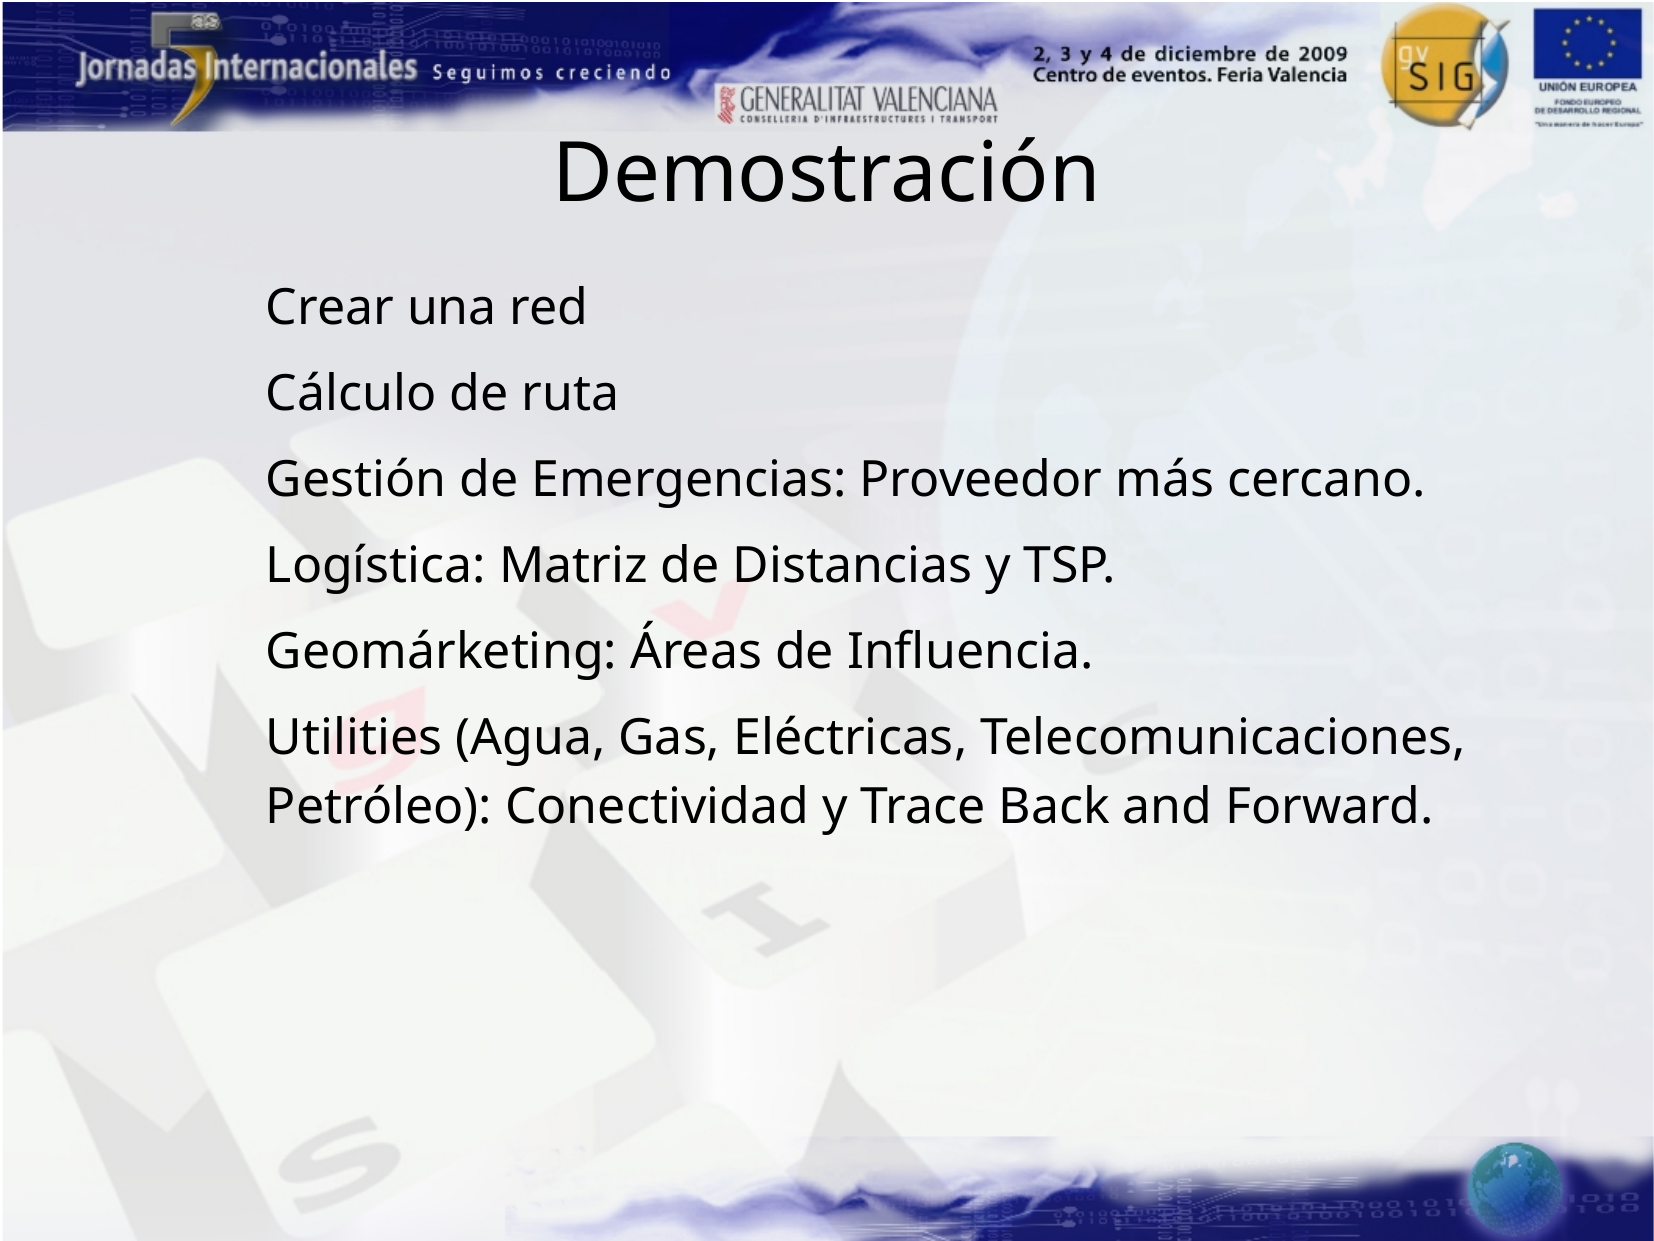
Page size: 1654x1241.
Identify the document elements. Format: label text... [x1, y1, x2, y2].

list Crear una red Cálculo de ruta Gestión de Emergencias: Proveedor más cercano. Logística: Matriz de Distancias y TSP. Geomárketing: Áreas de Influencia. Utilities (Agua, Gas, Eléctricas, Telecomunicaciones, Petróleo): Conectividad y Trace Back and Forward. [265, 271, 1534, 961]
picture [2, 2, 1654, 1241]
title Demostración [82, 88, 1571, 250]
